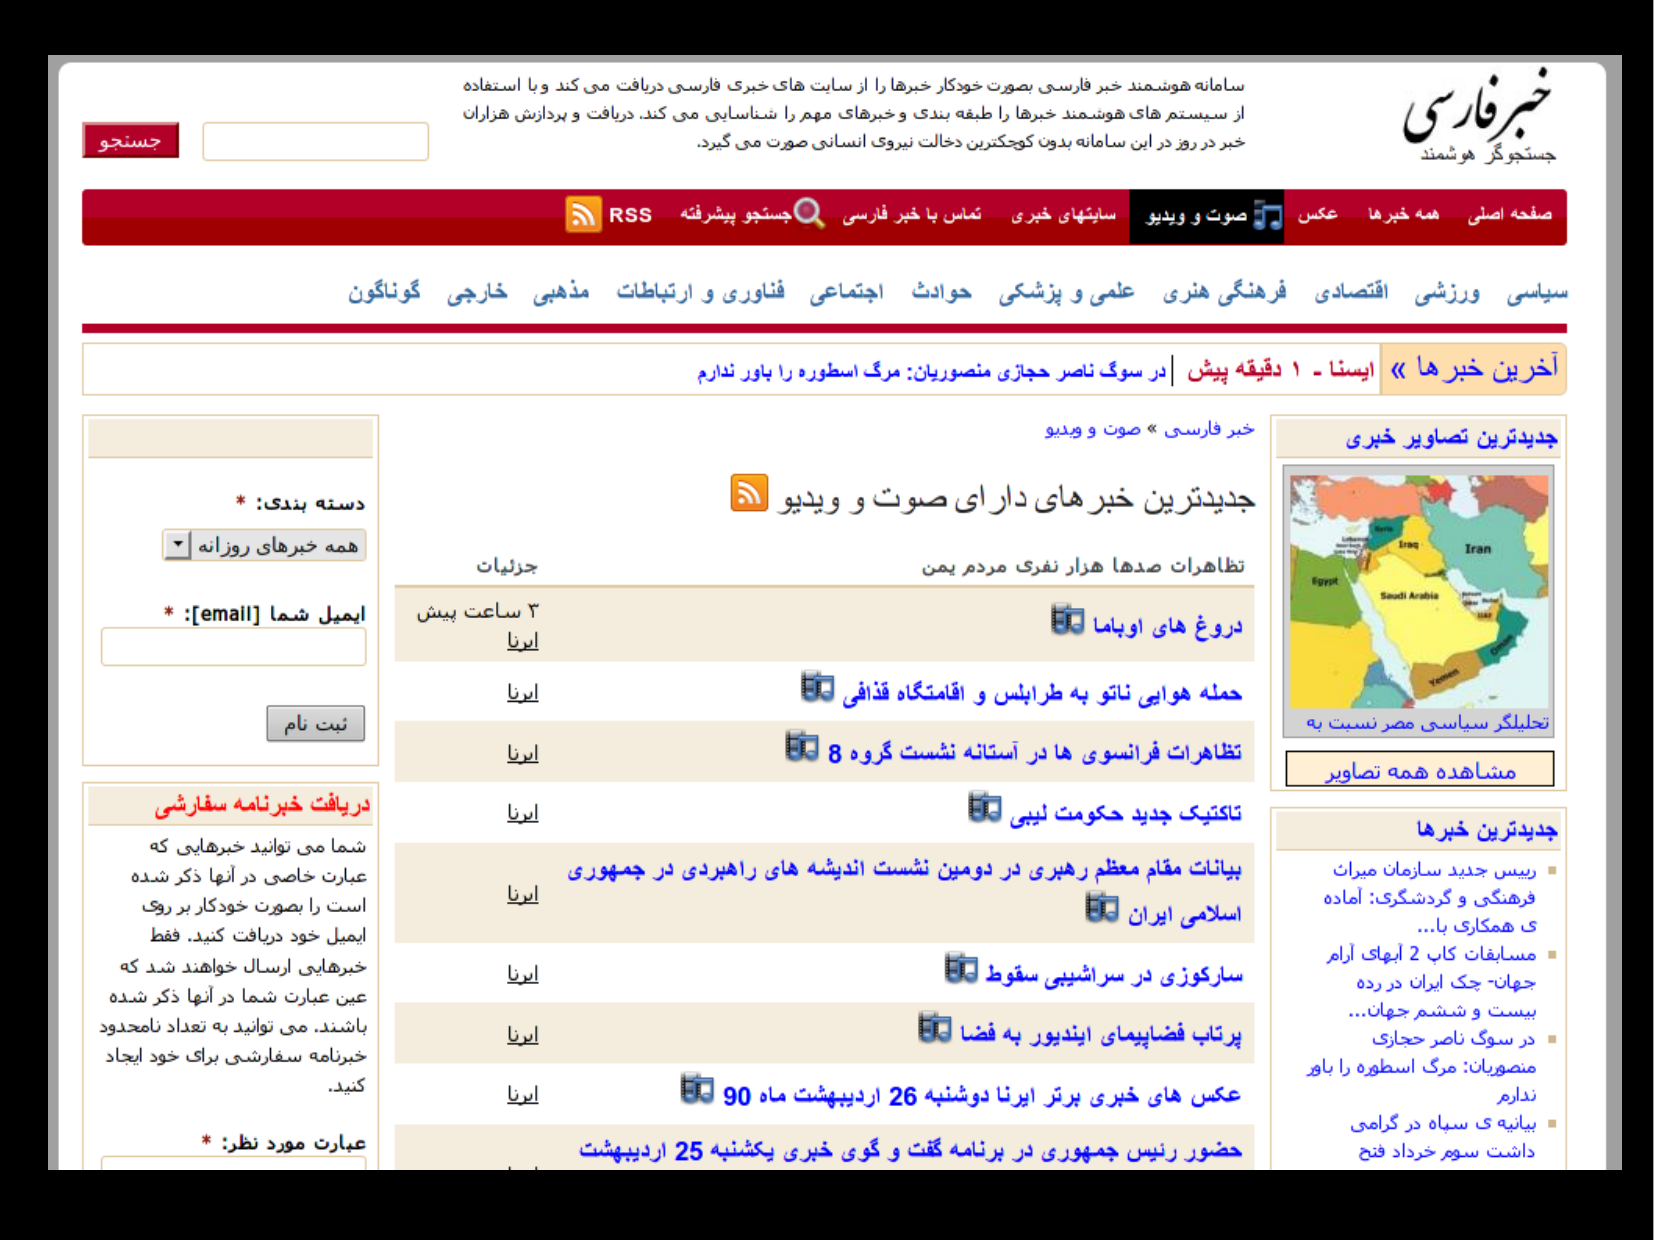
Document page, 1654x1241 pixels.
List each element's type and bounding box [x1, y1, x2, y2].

picture [48, 55, 1622, 1171]
